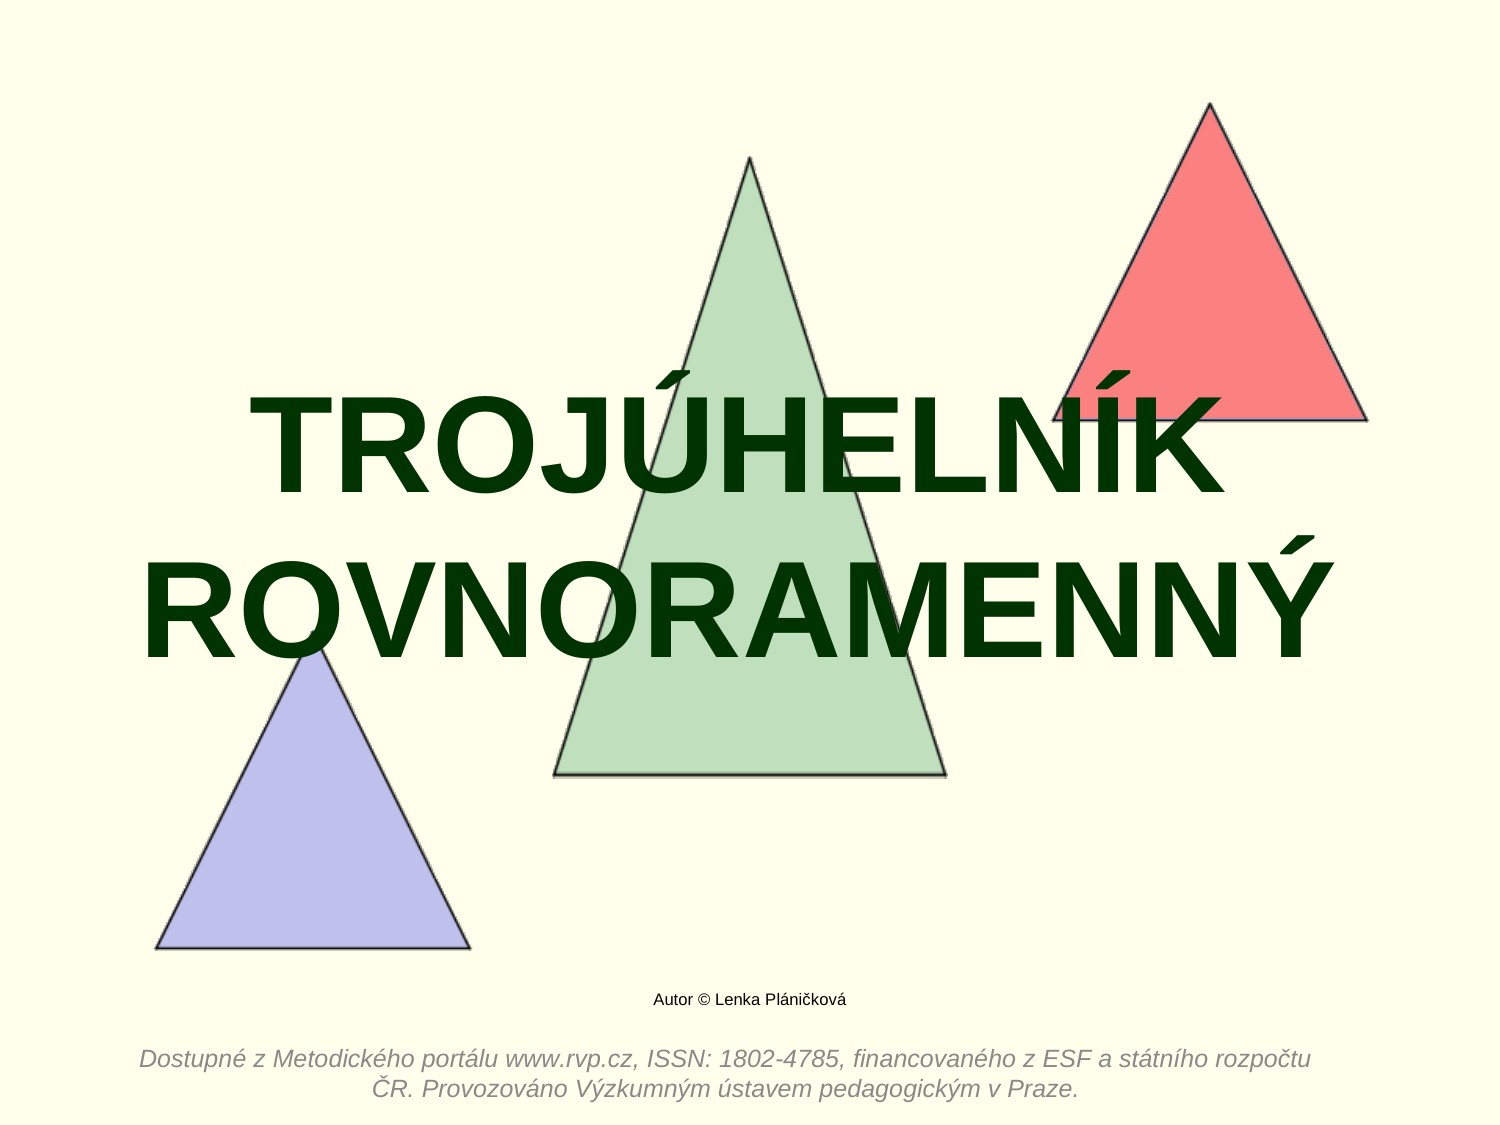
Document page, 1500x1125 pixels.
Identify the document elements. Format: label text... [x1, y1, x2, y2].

text_box Autor © Lenka Pláničková [171, 981, 1329, 1017]
text_box Dostupné z Metodického portálu www.rvp.cz, ISSN: 1802-4785, financovaného z ESF a státního rozpočtu ČR. Provozováno Výzkumným ústavem pedagogickým v Praze. [105, 1042, 1348, 1103]
picture [552, 696, 948, 779]
title TROJÚHELNÍK ROVNORAMENNÝ [99, 344, 1378, 696]
picture [984, 102, 1435, 423]
picture [87, 630, 538, 951]
picture [552, 156, 948, 344]
